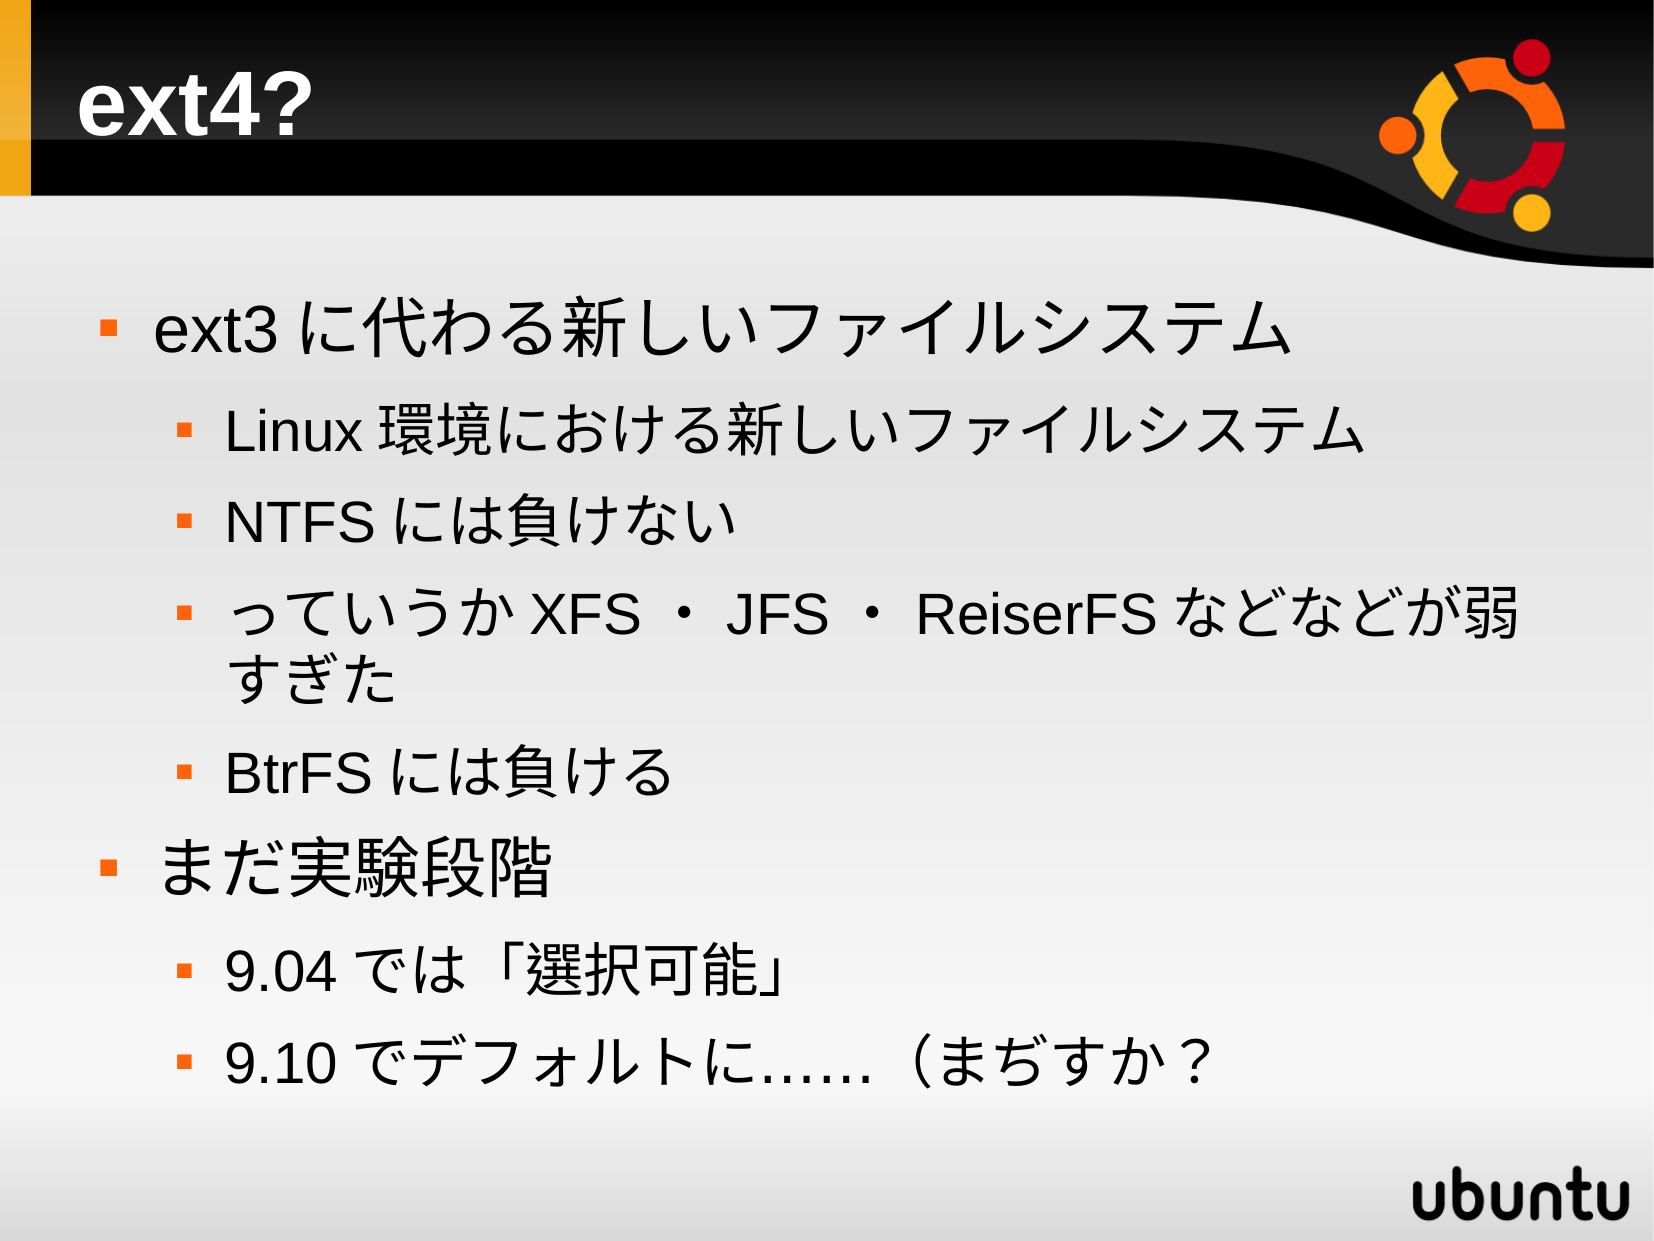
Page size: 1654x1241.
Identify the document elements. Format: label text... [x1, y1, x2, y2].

title ext4? [76, 7, 1565, 200]
list ext3に代わる新しいファイルシステム Linux環境における新しいファイルシステム NTFSには負けない っていうかXFS・JFS・ReiserFSなどなどが弱すぎた BtrFSには負ける まだ実験段階 9.04では「選択可能」 9.10でデフォルトに……（まぢすか？ [82, 290, 1571, 1121]
picture [0, 0, 1654, 1241]
